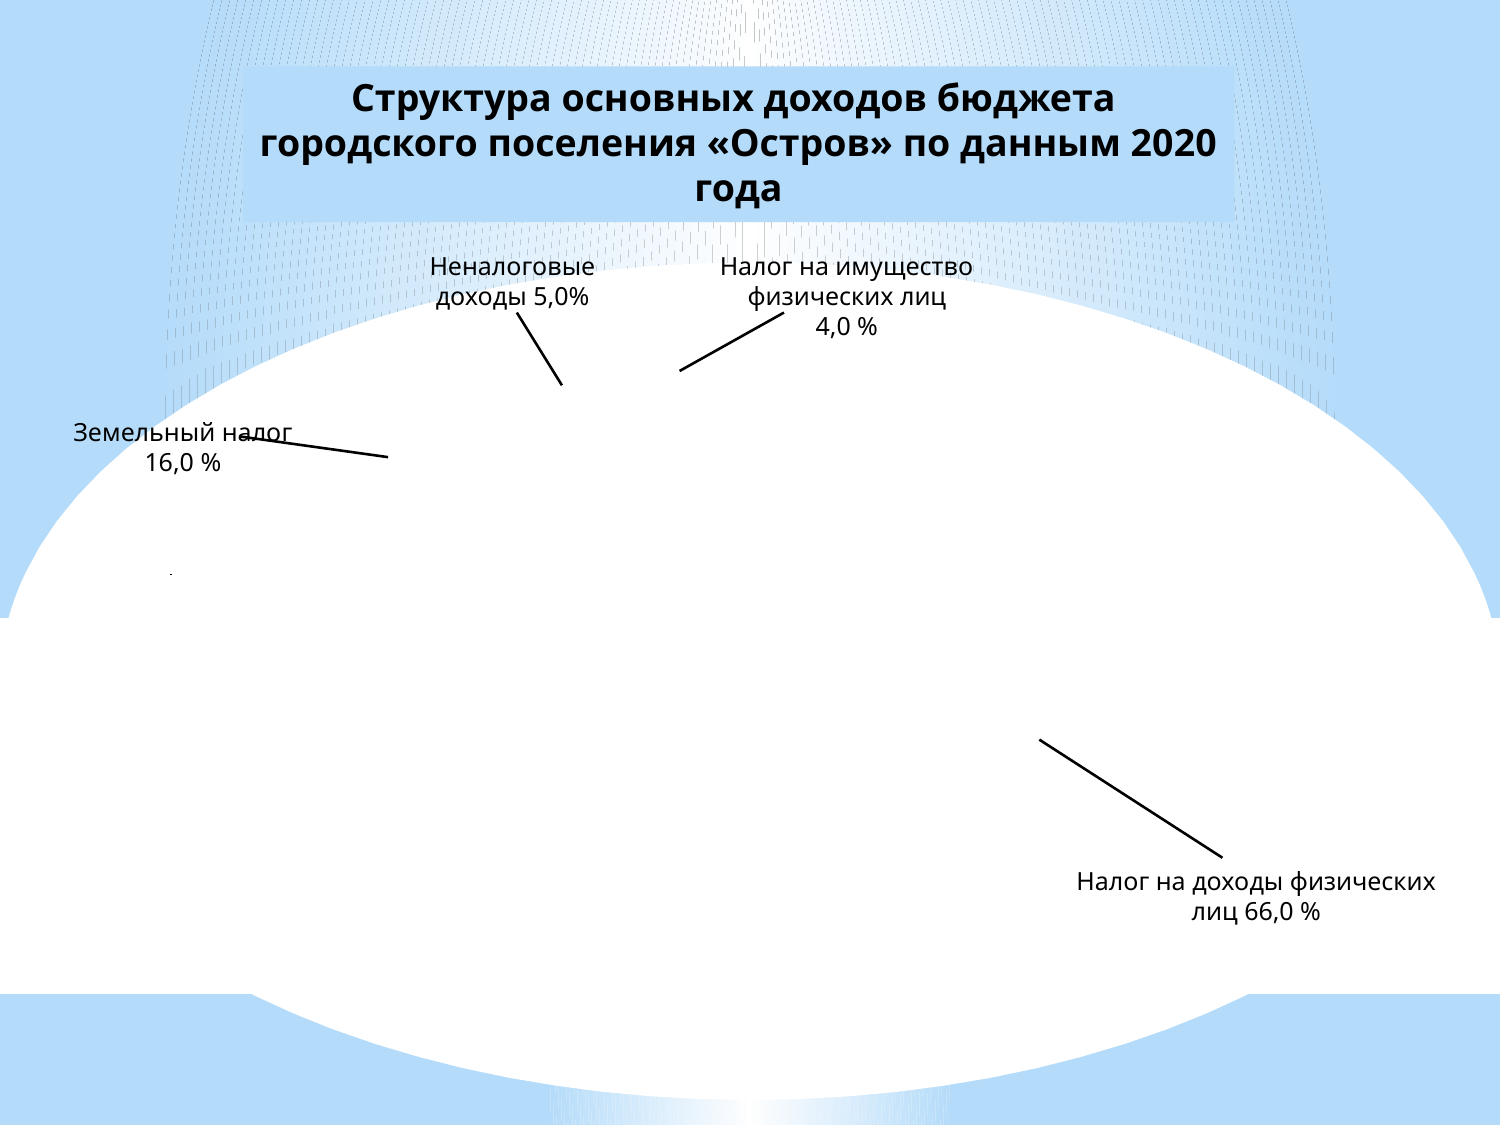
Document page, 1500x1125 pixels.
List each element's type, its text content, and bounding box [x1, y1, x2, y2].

text_box Неналоговые доходы 5,0% [399, 243, 627, 319]
title Структура основных доходов бюджета городского поселения «Остров» по данным 2020 года [243, 66, 1235, 223]
text_box Налог на имущество физических лиц 4,0 % [654, 243, 1040, 349]
text_box Земельный налог 16,0 % [41, 408, 325, 484]
text_box Налог на доходы физических лиц 66,0 % [1057, 857, 1456, 933]
